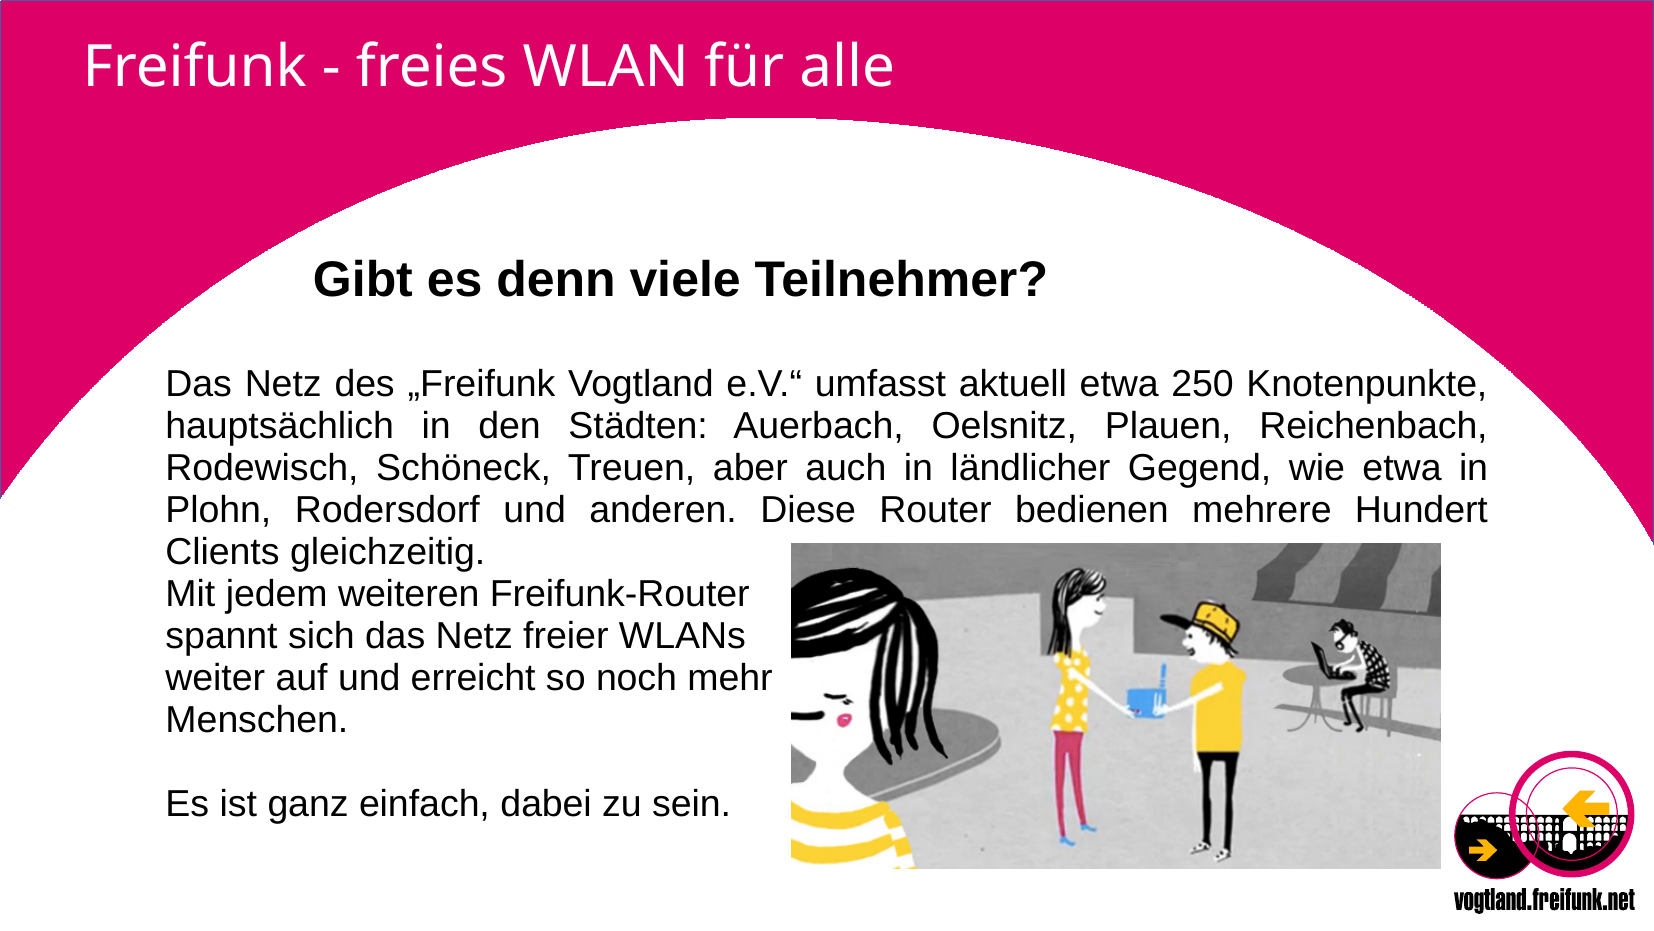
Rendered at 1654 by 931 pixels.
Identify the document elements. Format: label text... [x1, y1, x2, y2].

subtitle Gibt es denn viele Teilnehmer? Das Netz des „Freifunk Vogtland e.V.“ umfasst aktuell etwa 250 Knotenpunkte, hauptsächlich in den Städten: Auerbach, Oelsnitz, Plauen, Reichenbach, Rodewisch, Schöneck, Treuen, aber auch in ländlicher Gegend, wie etwa in Plohn, Rodersdorf und anderen. Diese Router bedienen mehrere Hundert Clients gleichzeitig. Mit jedem weiteren Freifunk-Router spannt sich das Netz freier WLANs weiter auf und erreicht so noch mehr Menschen. Es ist ganz einfach, dabei zu sein. [165, 210, 1489, 907]
text_box [0, 0, 1654, 931]
title Freifunk - freies WLAN für alle [82, 17, 1571, 111]
picture [1452, 749, 1636, 916]
